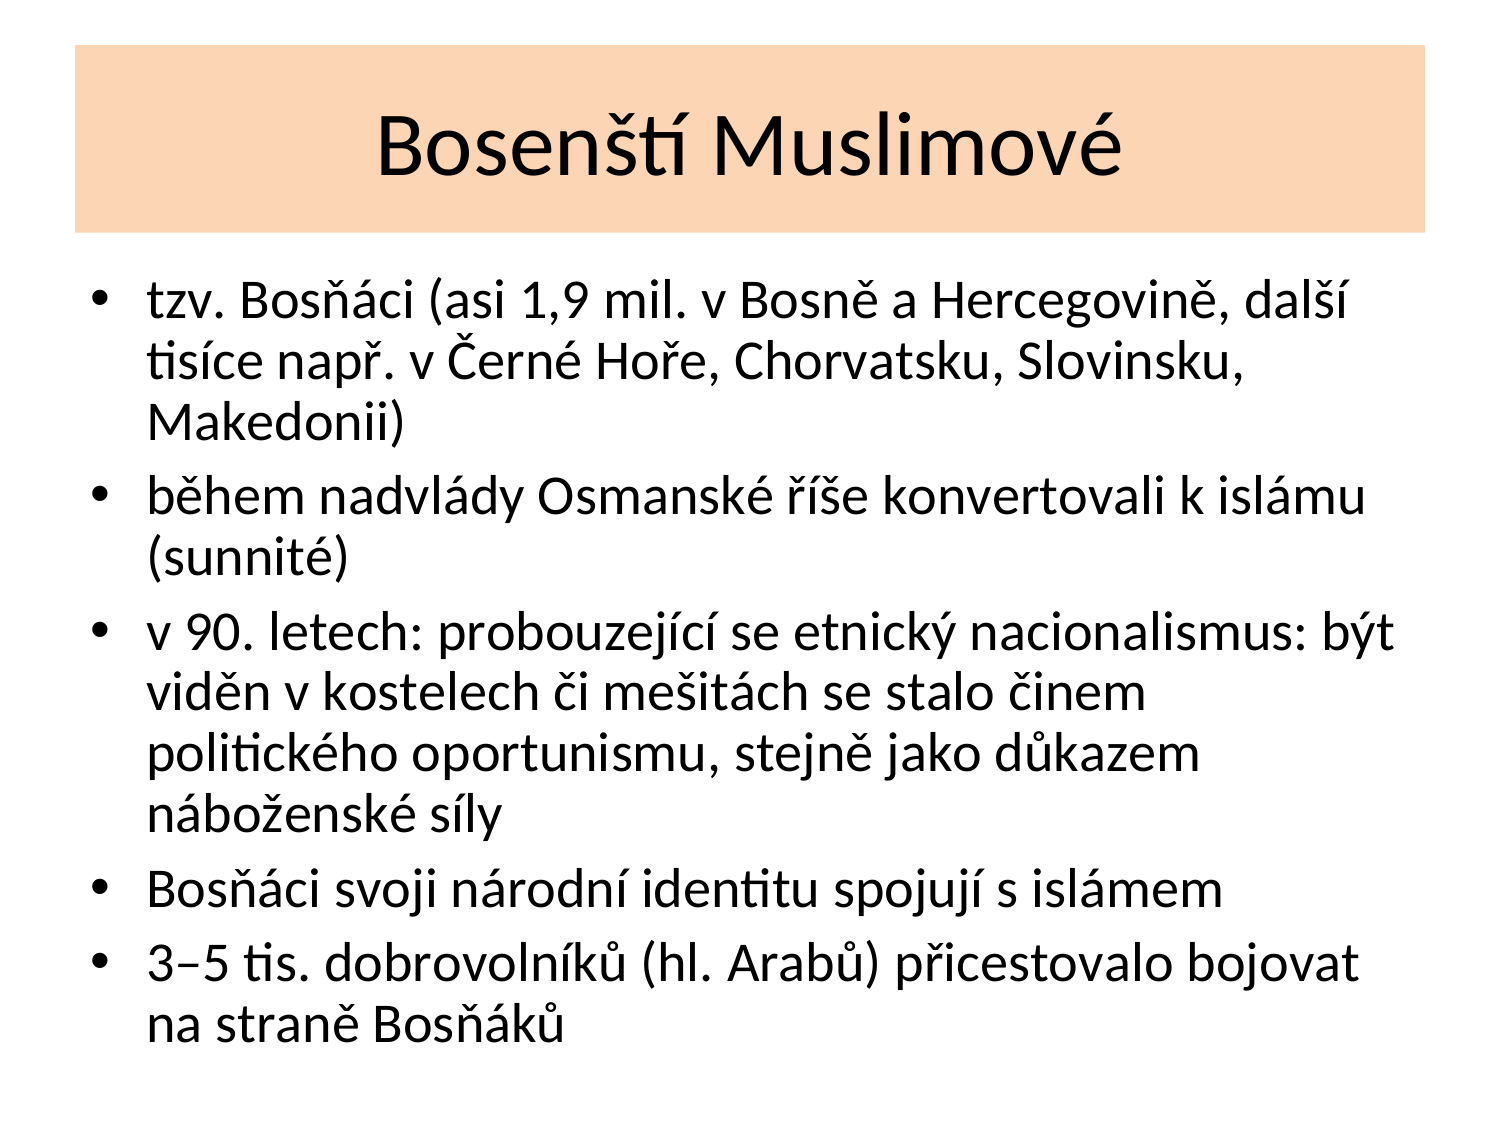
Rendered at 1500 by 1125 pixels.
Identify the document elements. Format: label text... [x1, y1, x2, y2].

list tzv. Bosňáci (asi 1,9 mil. v Bosně a Hercegovině, další tisíce např. v Černé Hoře, Chorvatsku, Slovinsku, Makedonii) během nadvlády Osmanské říše konvertovali k islámu (sunnité) v 90. letech: probouzející se etnický nacionalismus: být viděn v kostelech či mešitách se stalo činem politického oportunismu, stejně jako důkazem náboženské síly Bosňáci svoji národní identitu spojují s islámem 3–5 tis. dobrovolníků (hl. Arabů) přicestovalo bojovat na straně Bosňáků [75, 262, 1426, 1063]
title Bosenští Muslimové [75, 45, 1426, 233]
